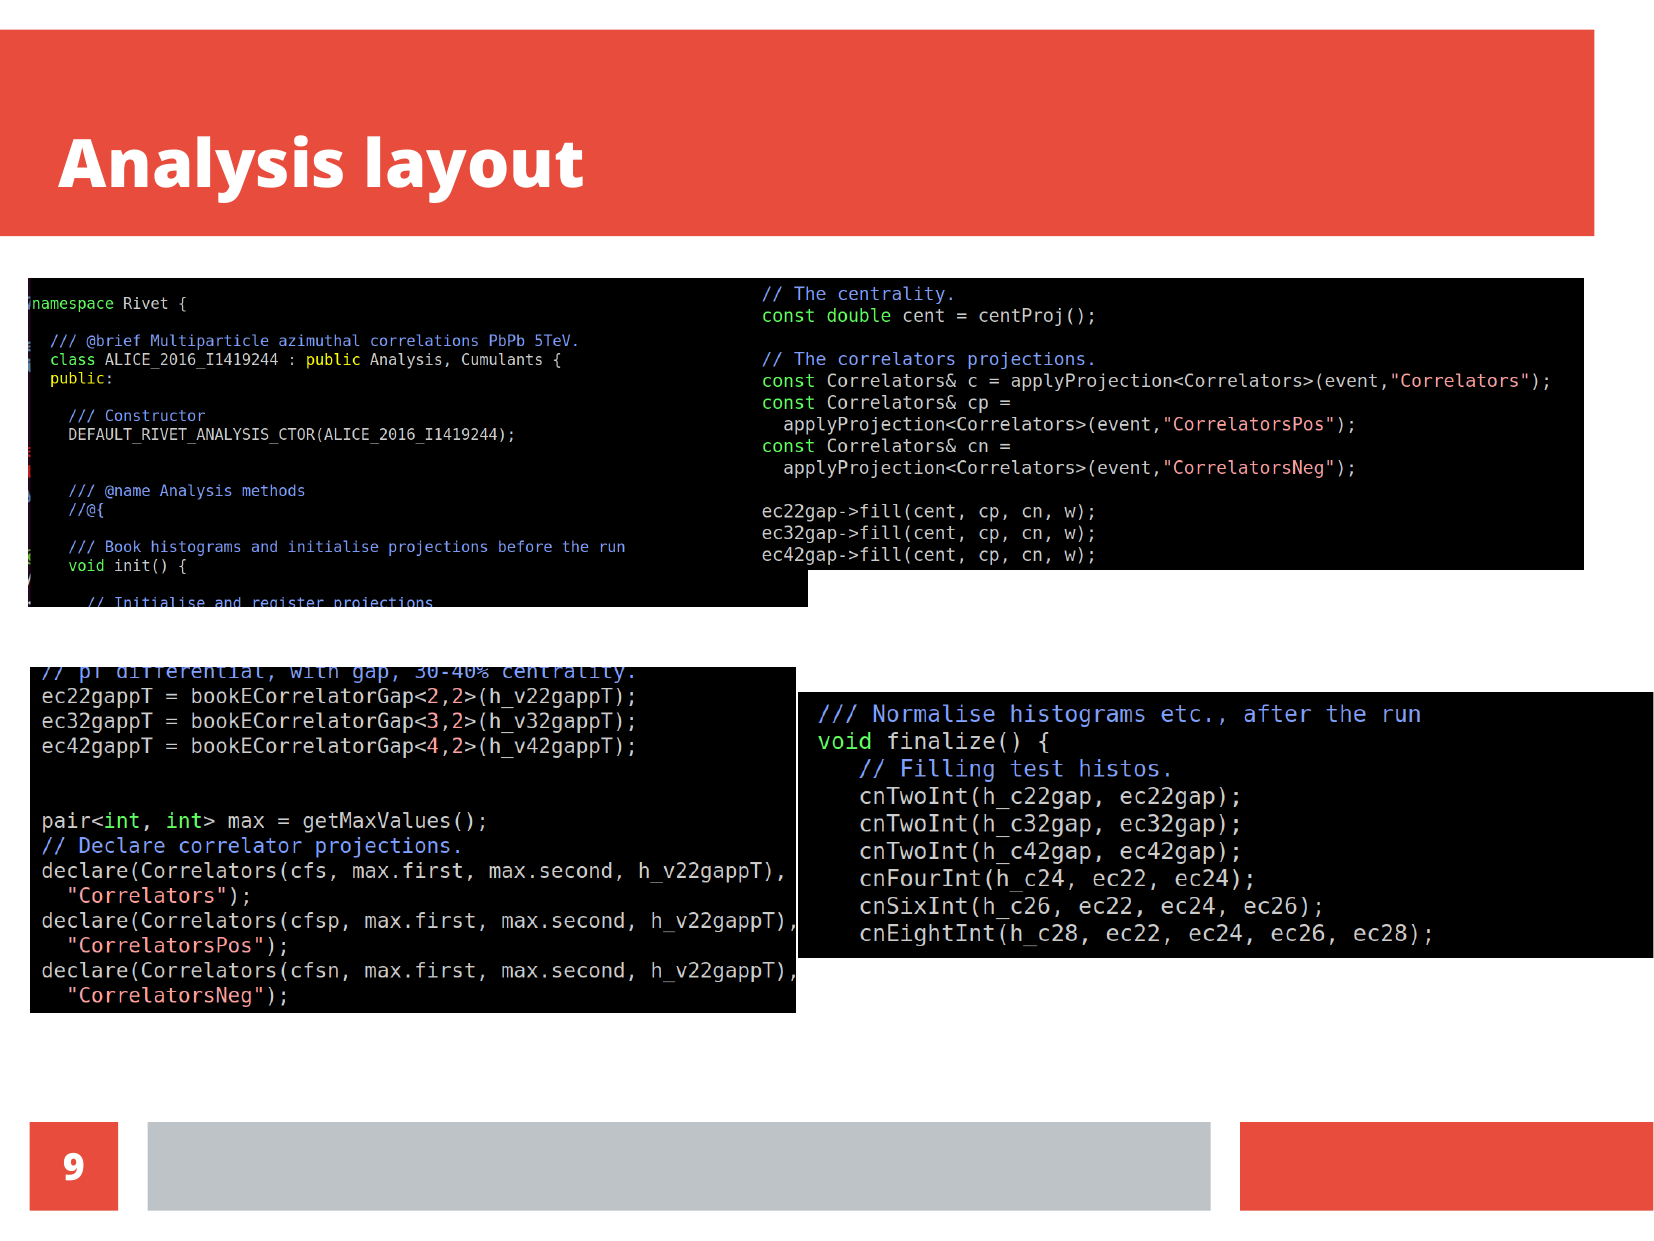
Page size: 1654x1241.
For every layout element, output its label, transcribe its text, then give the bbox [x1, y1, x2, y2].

title Analysis layout [59, 59, 1595, 207]
picture [28, 278, 1584, 607]
picture [798, 692, 1654, 959]
picture [30, 667, 796, 1013]
